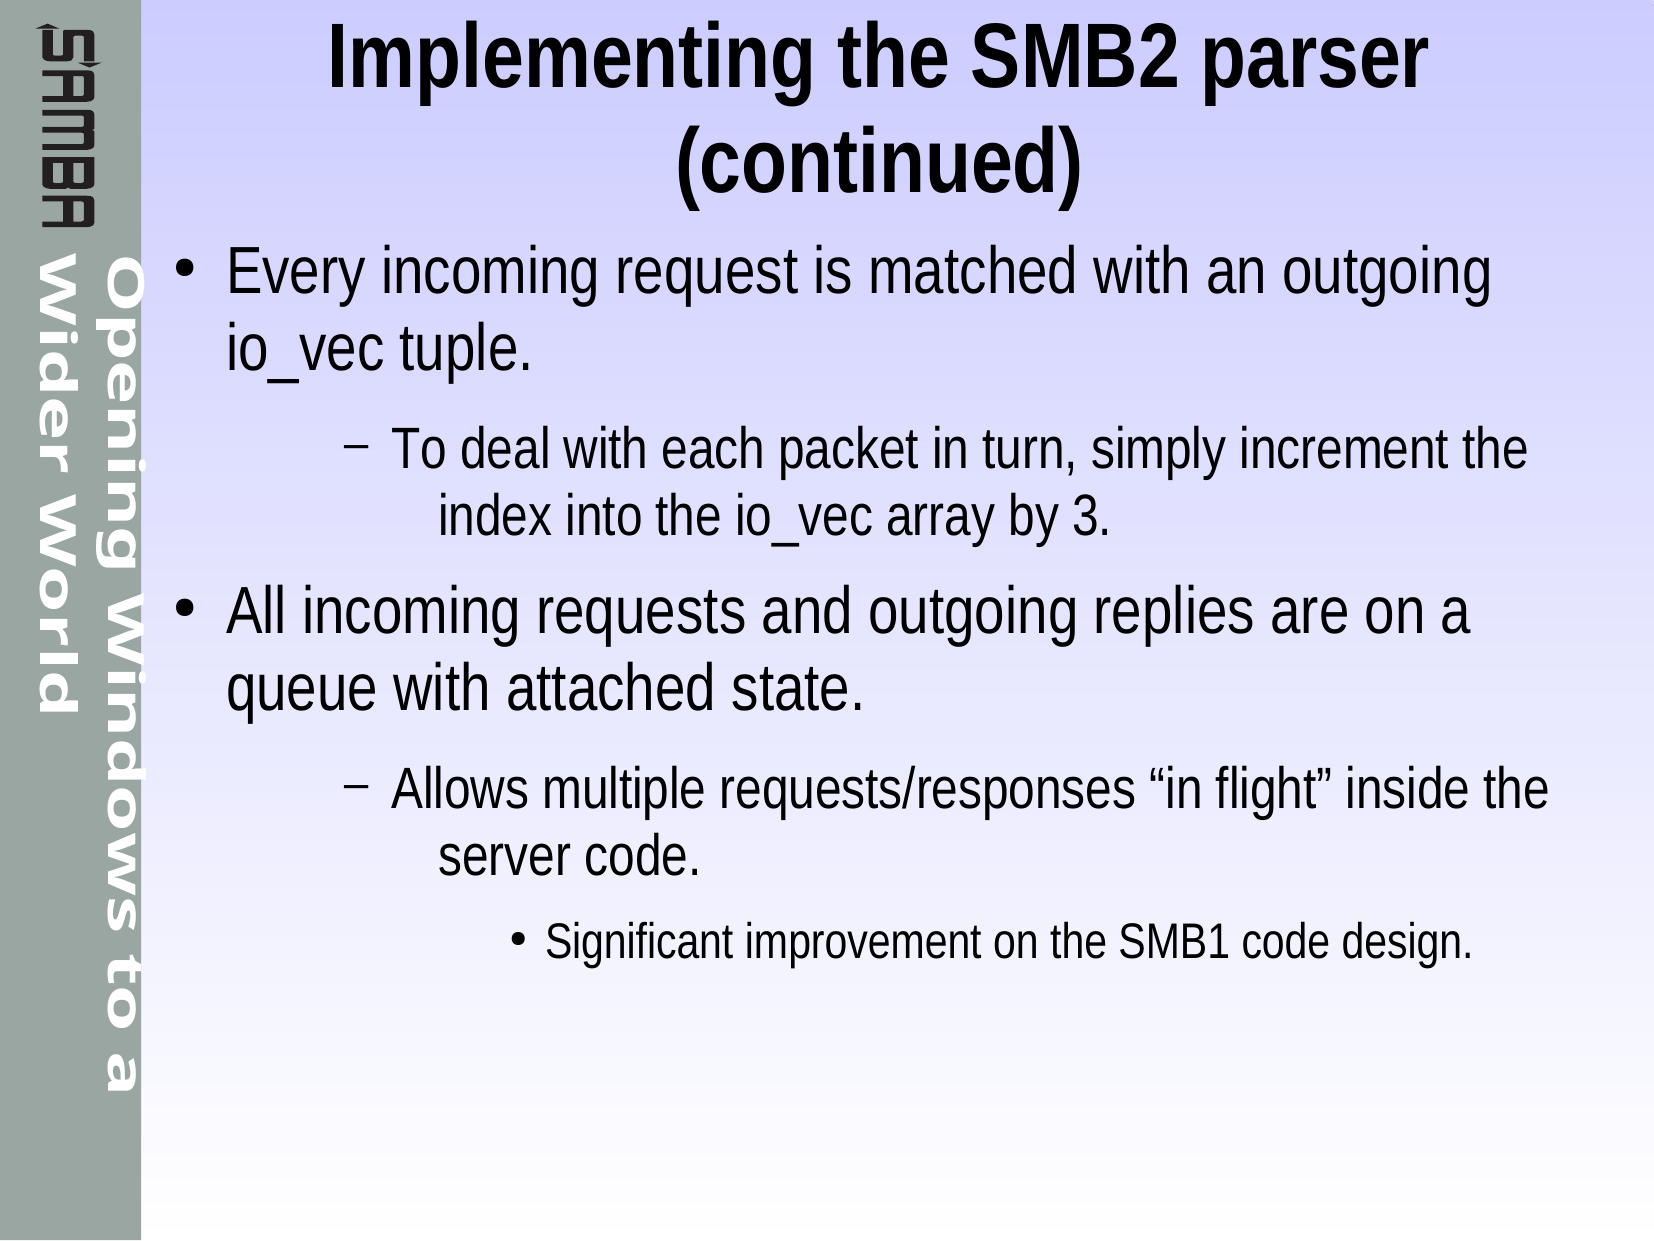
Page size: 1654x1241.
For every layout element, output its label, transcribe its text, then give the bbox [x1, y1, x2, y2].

title Implementing the SMB2 parser (continued) [173, 0, 1586, 215]
list Every incoming request is matched with an outgoing io_vec tuple. To deal with each packet in turn, simply increment the index into the io_vec array by 3. All incoming requests and outgoing replies are on a queue with attached state. Allows multiple requests/responses “in flight” inside the server code. Significant improvement on the SMB1 code design. [155, 231, 1568, 1182]
